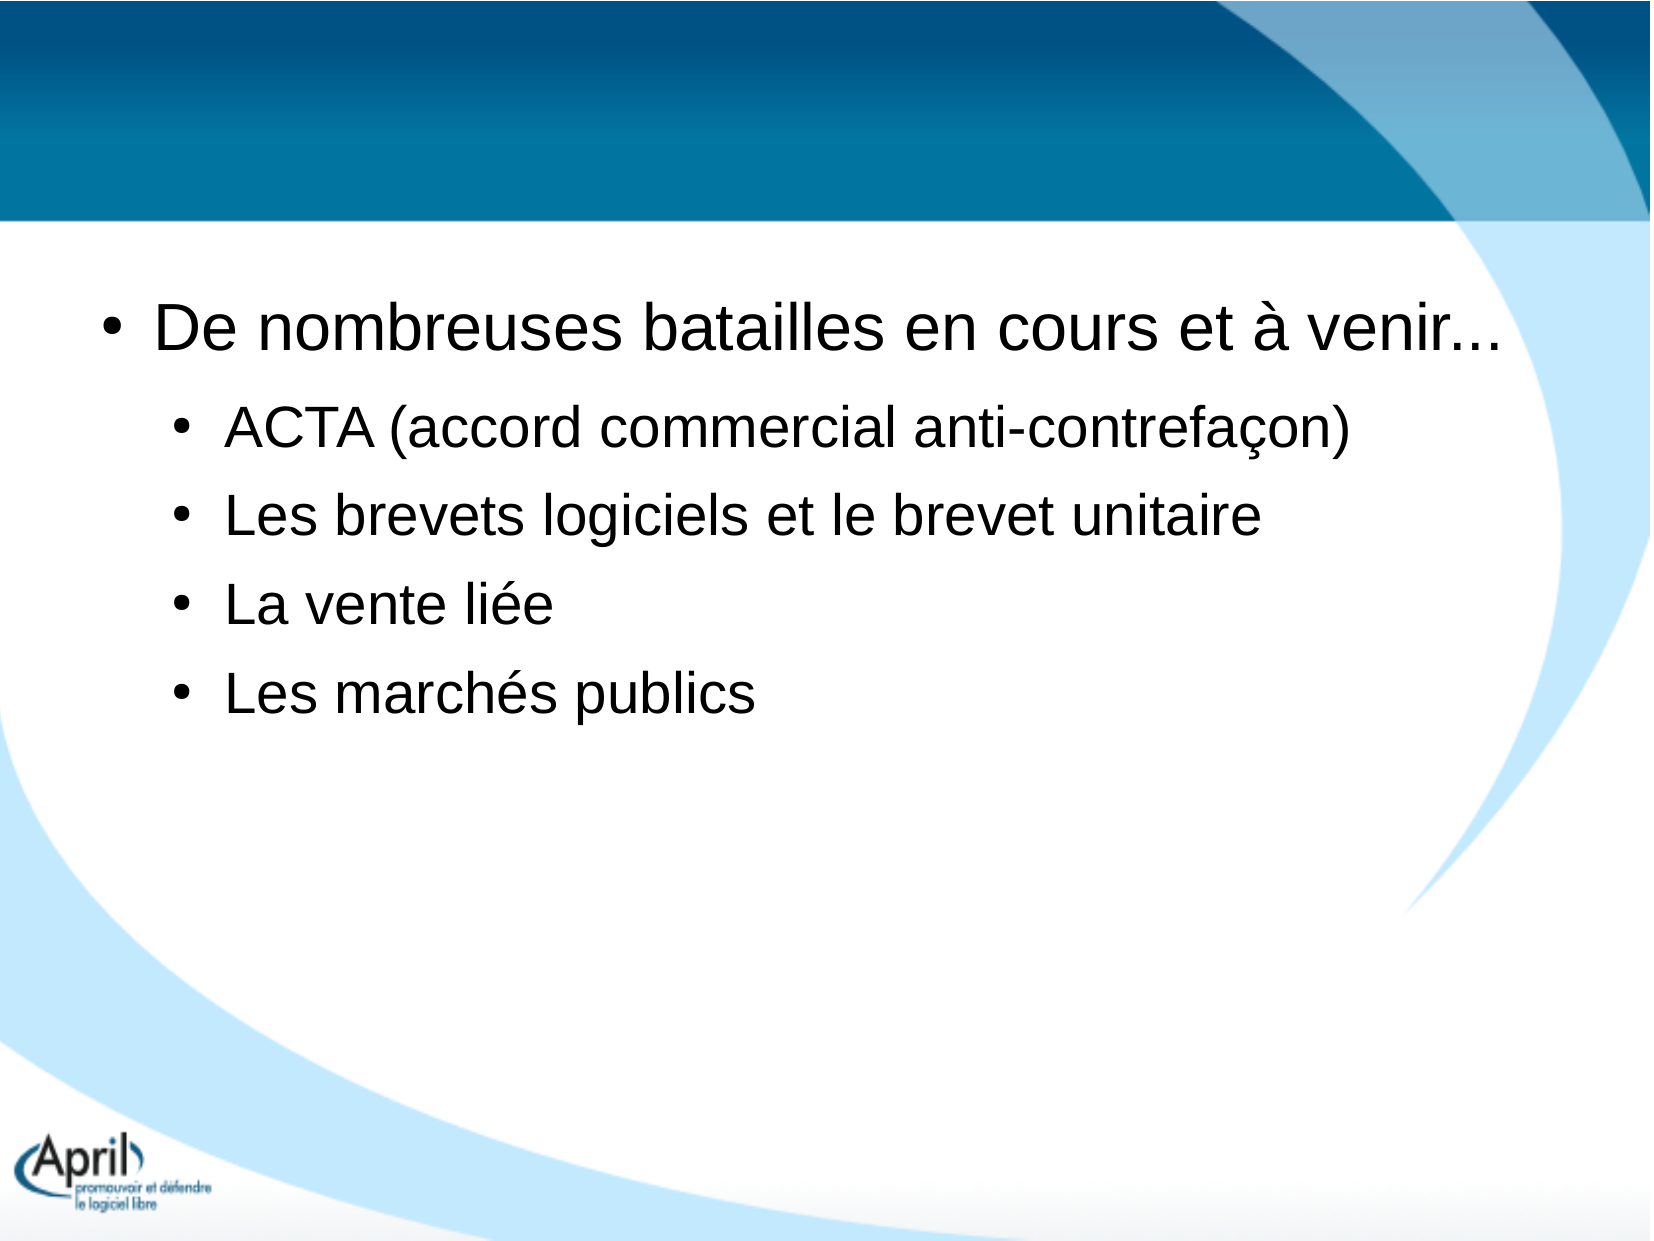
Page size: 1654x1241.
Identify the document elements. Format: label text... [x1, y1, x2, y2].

picture [0, 1, 1650, 1241]
list De nombreuses batailles en cours et à venir... ACTA (accord commercial anti-contrefaçon) Les brevets logiciels et le brevet unitaire La vente liée Les marchés publics [82, 290, 1571, 1109]
